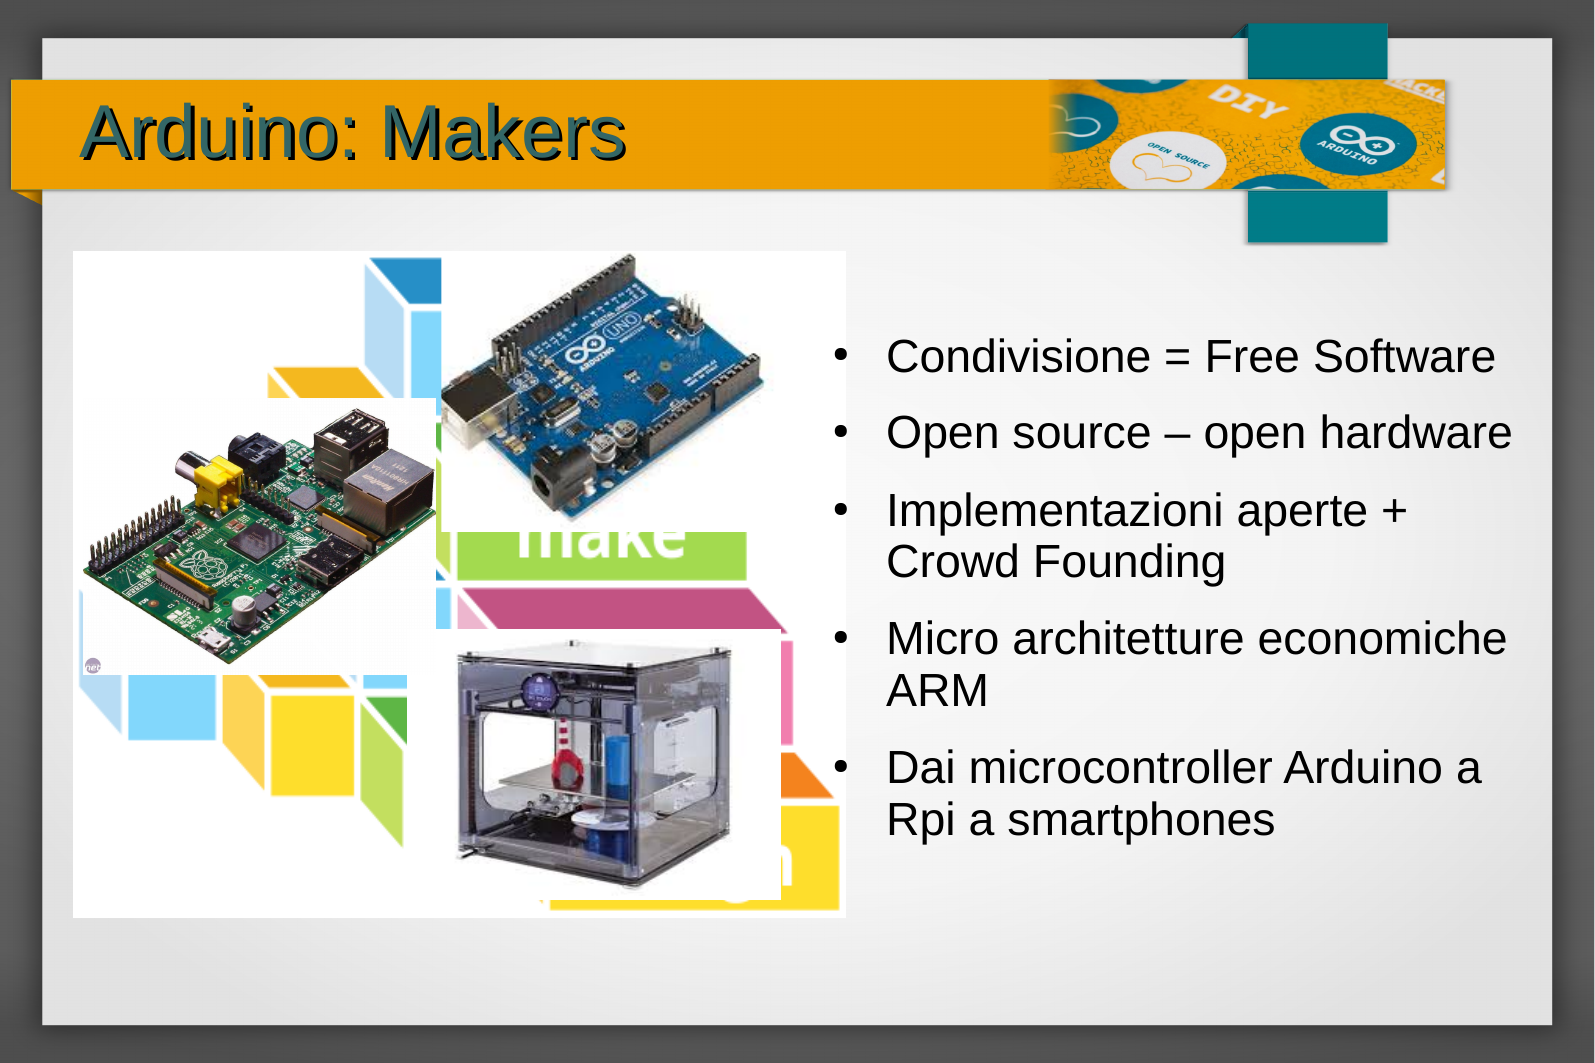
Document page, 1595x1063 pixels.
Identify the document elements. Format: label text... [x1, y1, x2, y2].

title Arduino: Makers [79, 80, 1219, 183]
picture [0, 0, 1595, 1063]
list Condivisione = Free Software Open source – open hardware Implementazioni aperte + Crowd Founding Micro architetture economiche ARM Dai microcontroller Arduino a Rpi a smartphones [815, 253, 1516, 870]
